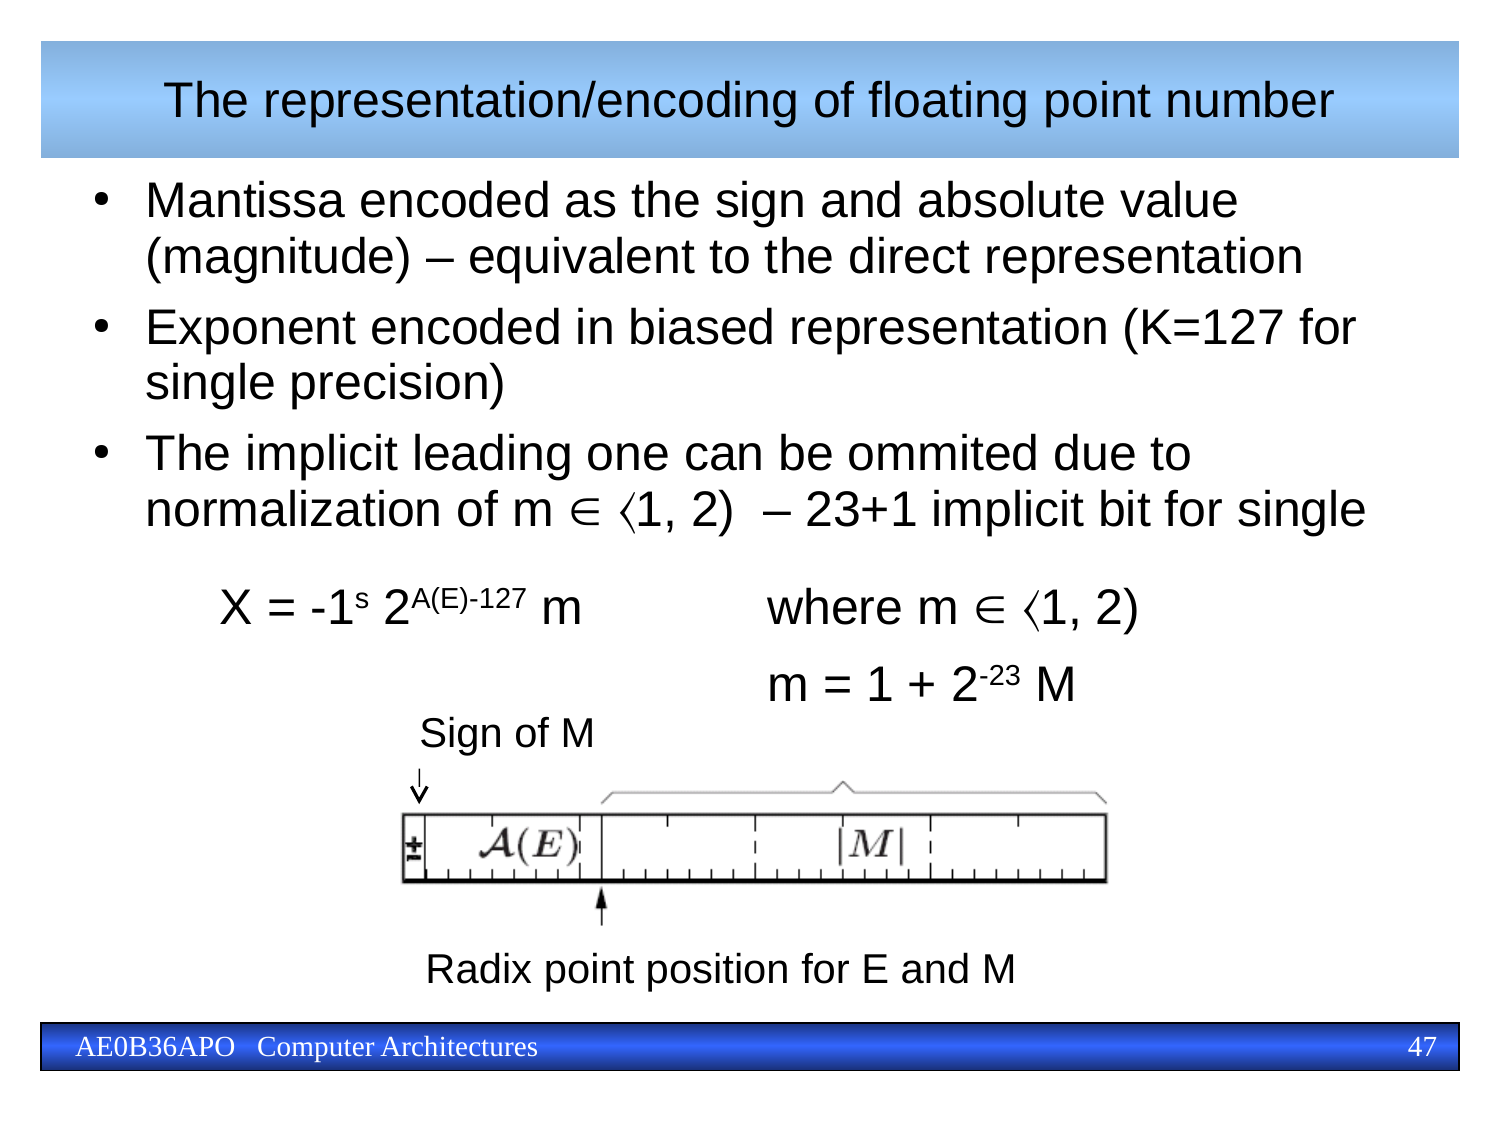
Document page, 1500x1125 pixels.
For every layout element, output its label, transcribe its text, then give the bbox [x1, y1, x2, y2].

text_box X = -1s 2A(E)-127 m [205, 571, 618, 643]
text_box where m ∈ 〈1, 2) [752, 572, 1166, 649]
title The representation/encoding of floating point number [41, 41, 1459, 158]
text_box Radix point position for E and M [395, 934, 1129, 1000]
text_box m = 1 + 2-23 M [752, 649, 1166, 720]
list Mantissa encoded as the sign and absolute value (magnitude) – equivalent to the direct representation Exponent encoded in biased representation (K=127 for single precision) The implicit leading one can be ommited due to normalization of m ∈ 〈1, 2) – 23+1 implicit bit for single [75, 172, 1438, 588]
picture [368, 780, 1132, 929]
text_box Sign of M [389, 697, 757, 764]
